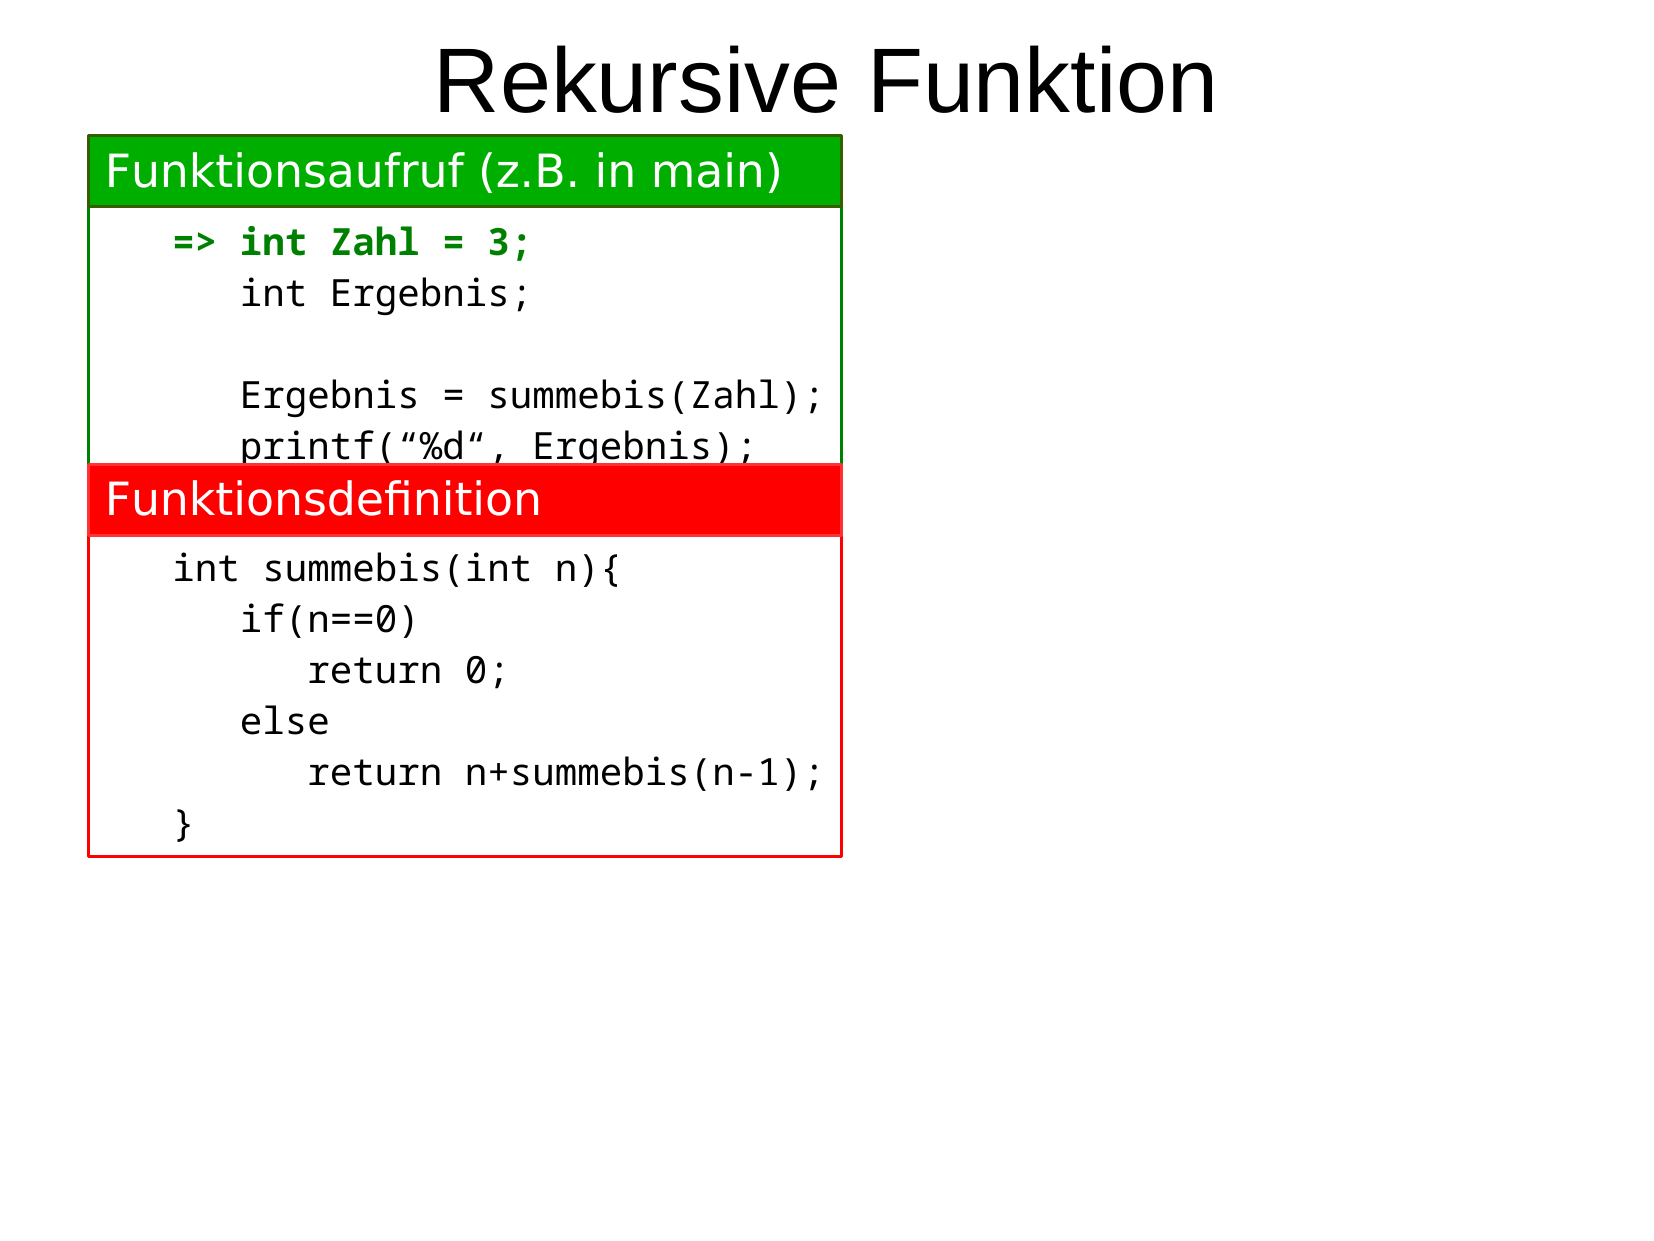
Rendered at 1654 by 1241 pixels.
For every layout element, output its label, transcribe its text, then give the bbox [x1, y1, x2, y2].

text_box Funktionsaufruf (z.B. in main) [88, 139, 842, 207]
text_box int summebis(int n){ if(n==0) return 0; else return n+summebis(n-1); } [88, 537, 842, 812]
text_box => int Zahl = 3; int Ergebnis; Ergebnis = summebis(Zahl); printf(“%d“, Ergebnis); [88, 208, 842, 443]
text_box Funktionsdefinition [88, 464, 842, 536]
title Rekursive Funktion [82, 24, 1571, 139]
